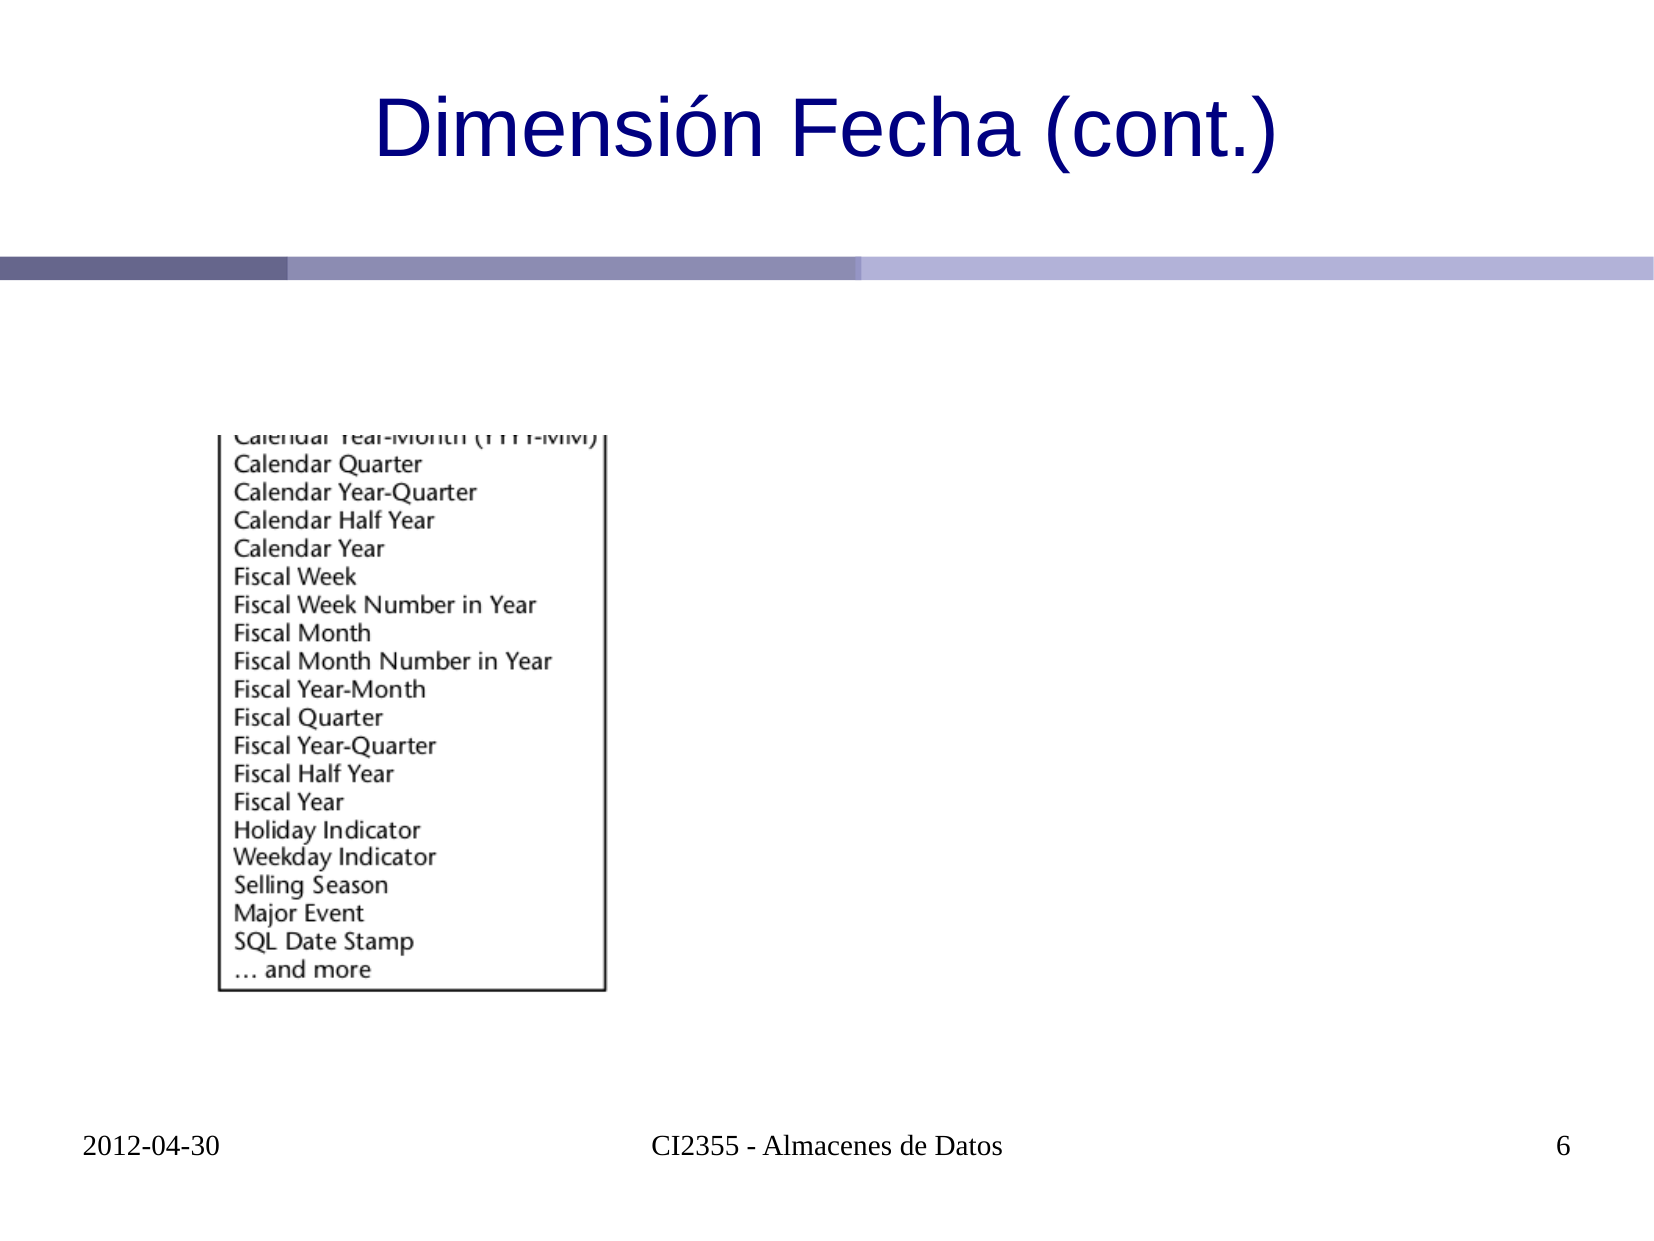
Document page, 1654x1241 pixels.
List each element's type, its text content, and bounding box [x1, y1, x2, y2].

picture [179, 435, 636, 1003]
title Dimensión Fecha (cont.) [0, 0, 1654, 257]
